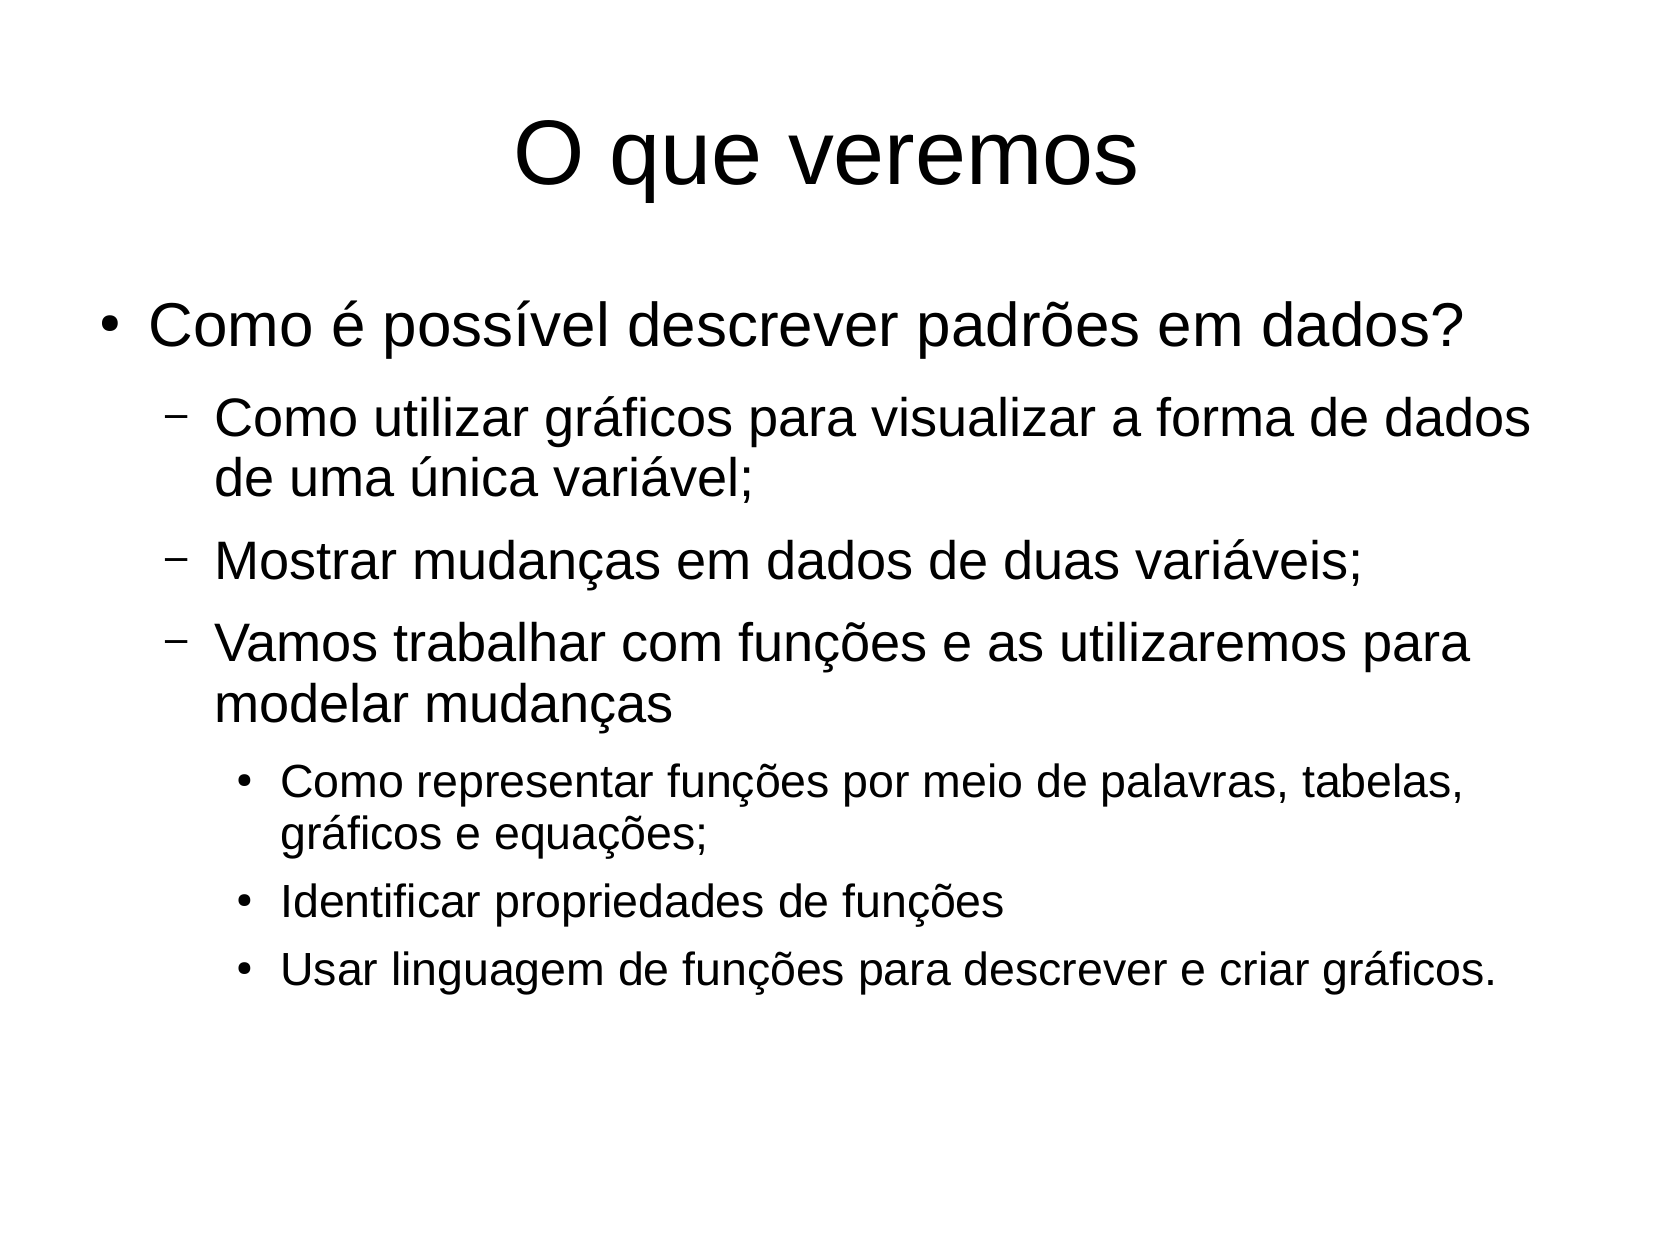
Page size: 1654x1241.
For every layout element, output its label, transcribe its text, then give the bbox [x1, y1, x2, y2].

title O que veremos [82, 49, 1571, 257]
list Como é possível descrever padrões em dados? Como utilizar gráficos para visualizar a forma de dados de uma única variável; Mostrar mudanças em dados de duas variáveis; Vamos trabalhar com funções e as utilizaremos para modelar mudanças Como representar funções por meio de palavras, tabelas, gráficos e equações; Identificar propriedades de funções Usar linguagem de funções para descrever e criar gráficos. [82, 290, 1571, 1010]
